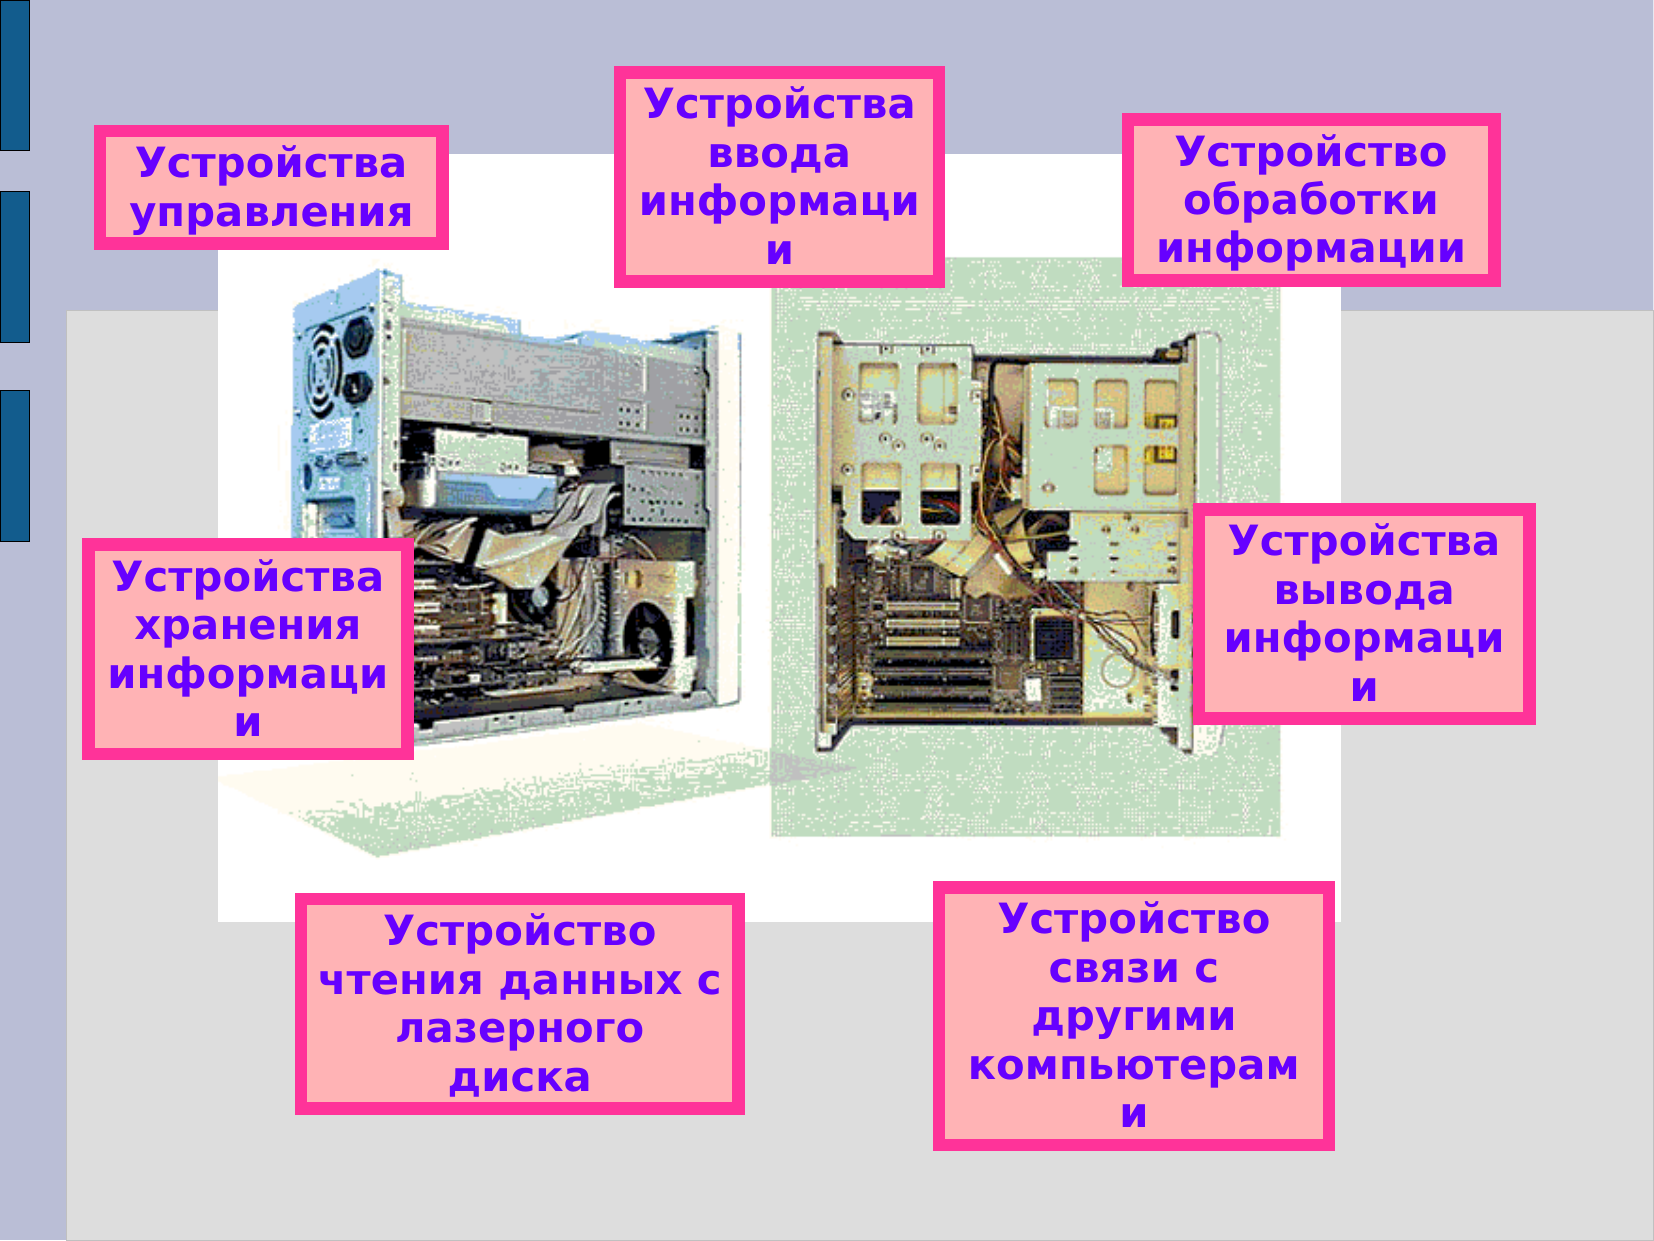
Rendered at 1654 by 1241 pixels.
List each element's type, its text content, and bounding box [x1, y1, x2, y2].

text_box Устройства хранения информации [88, 544, 408, 755]
text_box Устройства ввода информации [619, 72, 939, 282]
text_box Устройства вывода информации [1198, 509, 1530, 719]
text_box Устройство связи с другими компьютерами [938, 887, 1329, 1146]
text_box Устройства управления [100, 131, 443, 244]
text_box Устройство чтения данных с лазерного диска [301, 899, 739, 1109]
text_box Устройство обработки информации [1128, 119, 1495, 281]
picture [218, 154, 1341, 922]
